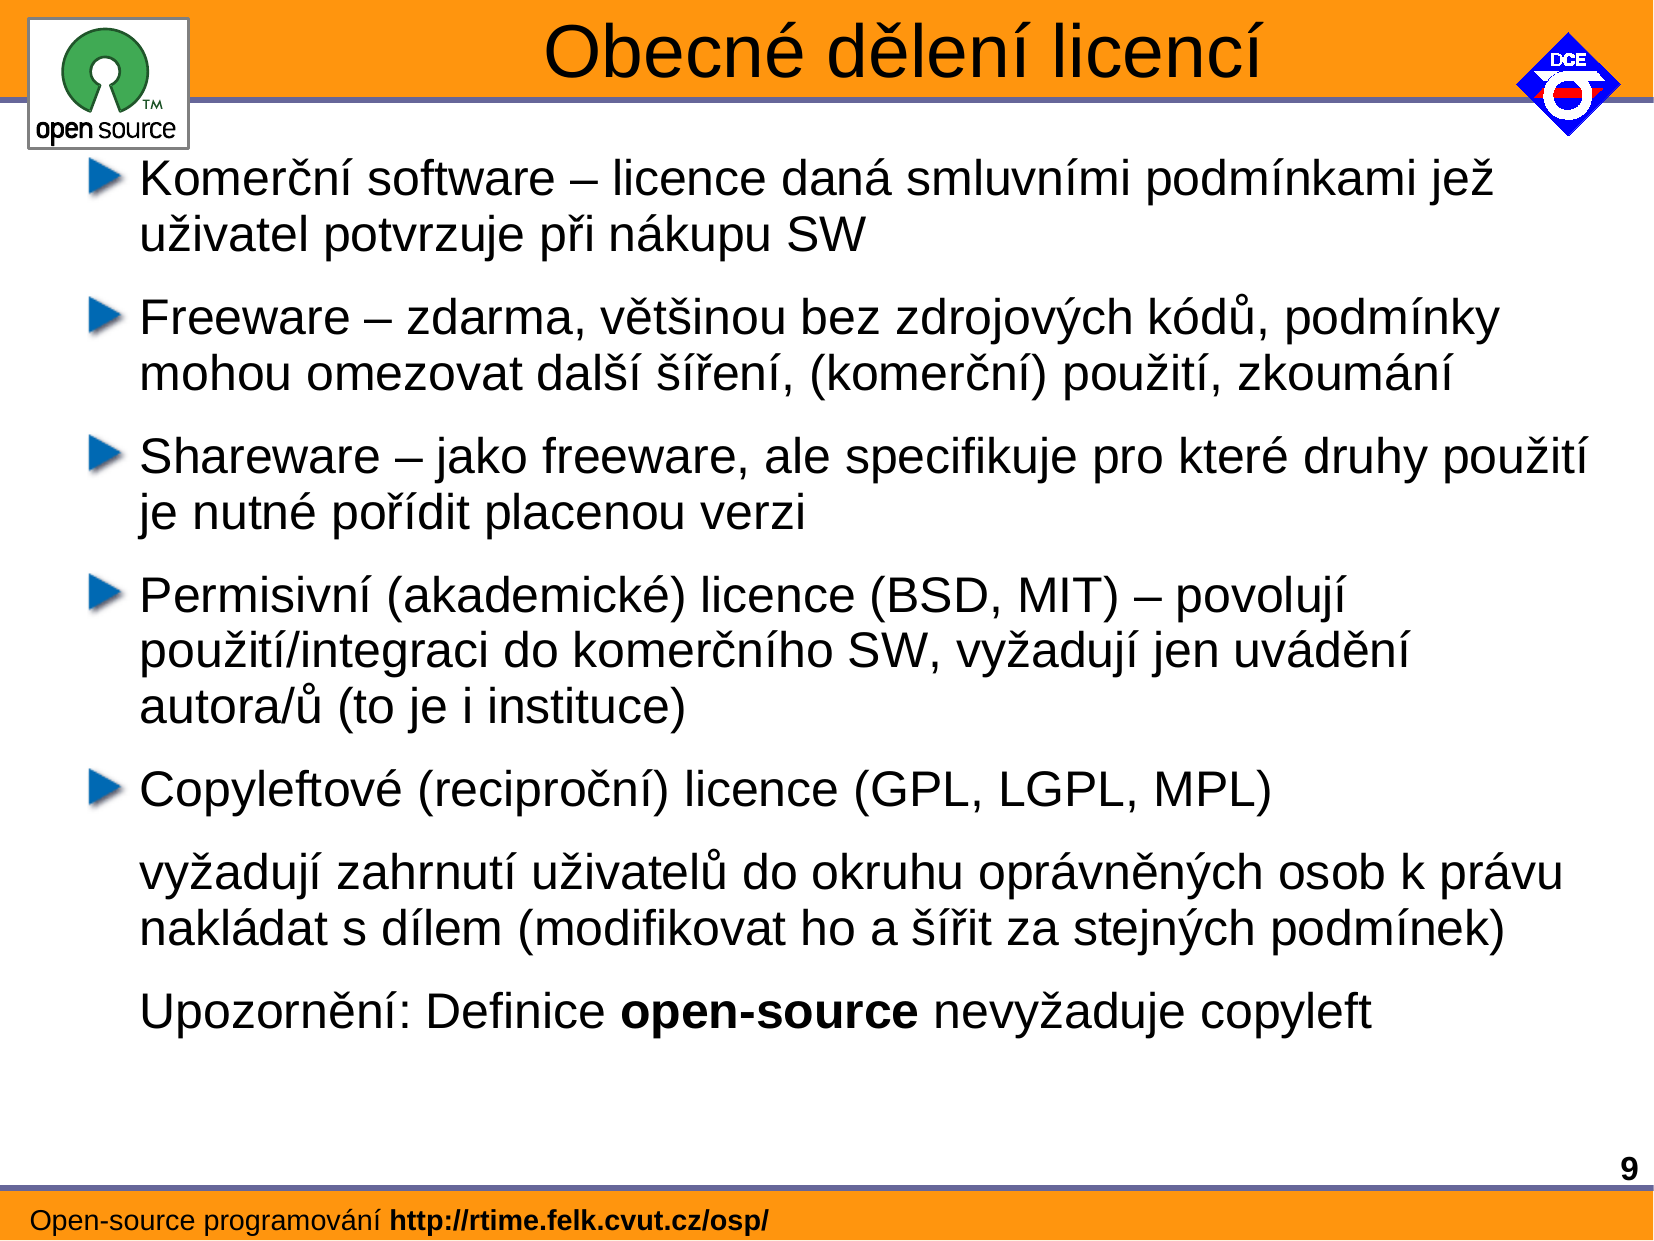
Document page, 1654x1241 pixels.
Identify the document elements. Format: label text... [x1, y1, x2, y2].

list Komerční software – licence daná smluvními podmínkami jež uživatel potvrzuje při nákupu SW Freeware – zdarma, většinou bez zdrojových kódů, podmínky mohou omezovat další šíření, (komerční) použití, zkoumání Shareware – jako freeware, ale specifikuje pro které druhy použití je nutné pořídit placenou verzi Permisivní (akademické) licence (BSD, MIT) – povolují použití/integraci do komerčního SW, vyžadují jen uvádění autora/ů (to je i instituce) Copyleftové (reciproční) licence (GPL, LGPL, MPL) vyžadují zahrnutí uživatelů do okruhu oprávněných osob k právu nakládat s dílem (modifikovat ho a šířit za stejných podmínek) Upozornění: Definice open-source nevyžaduje copyleft [68, 150, 1592, 1151]
title Obecné dělení licencí [178, 4, 1631, 98]
